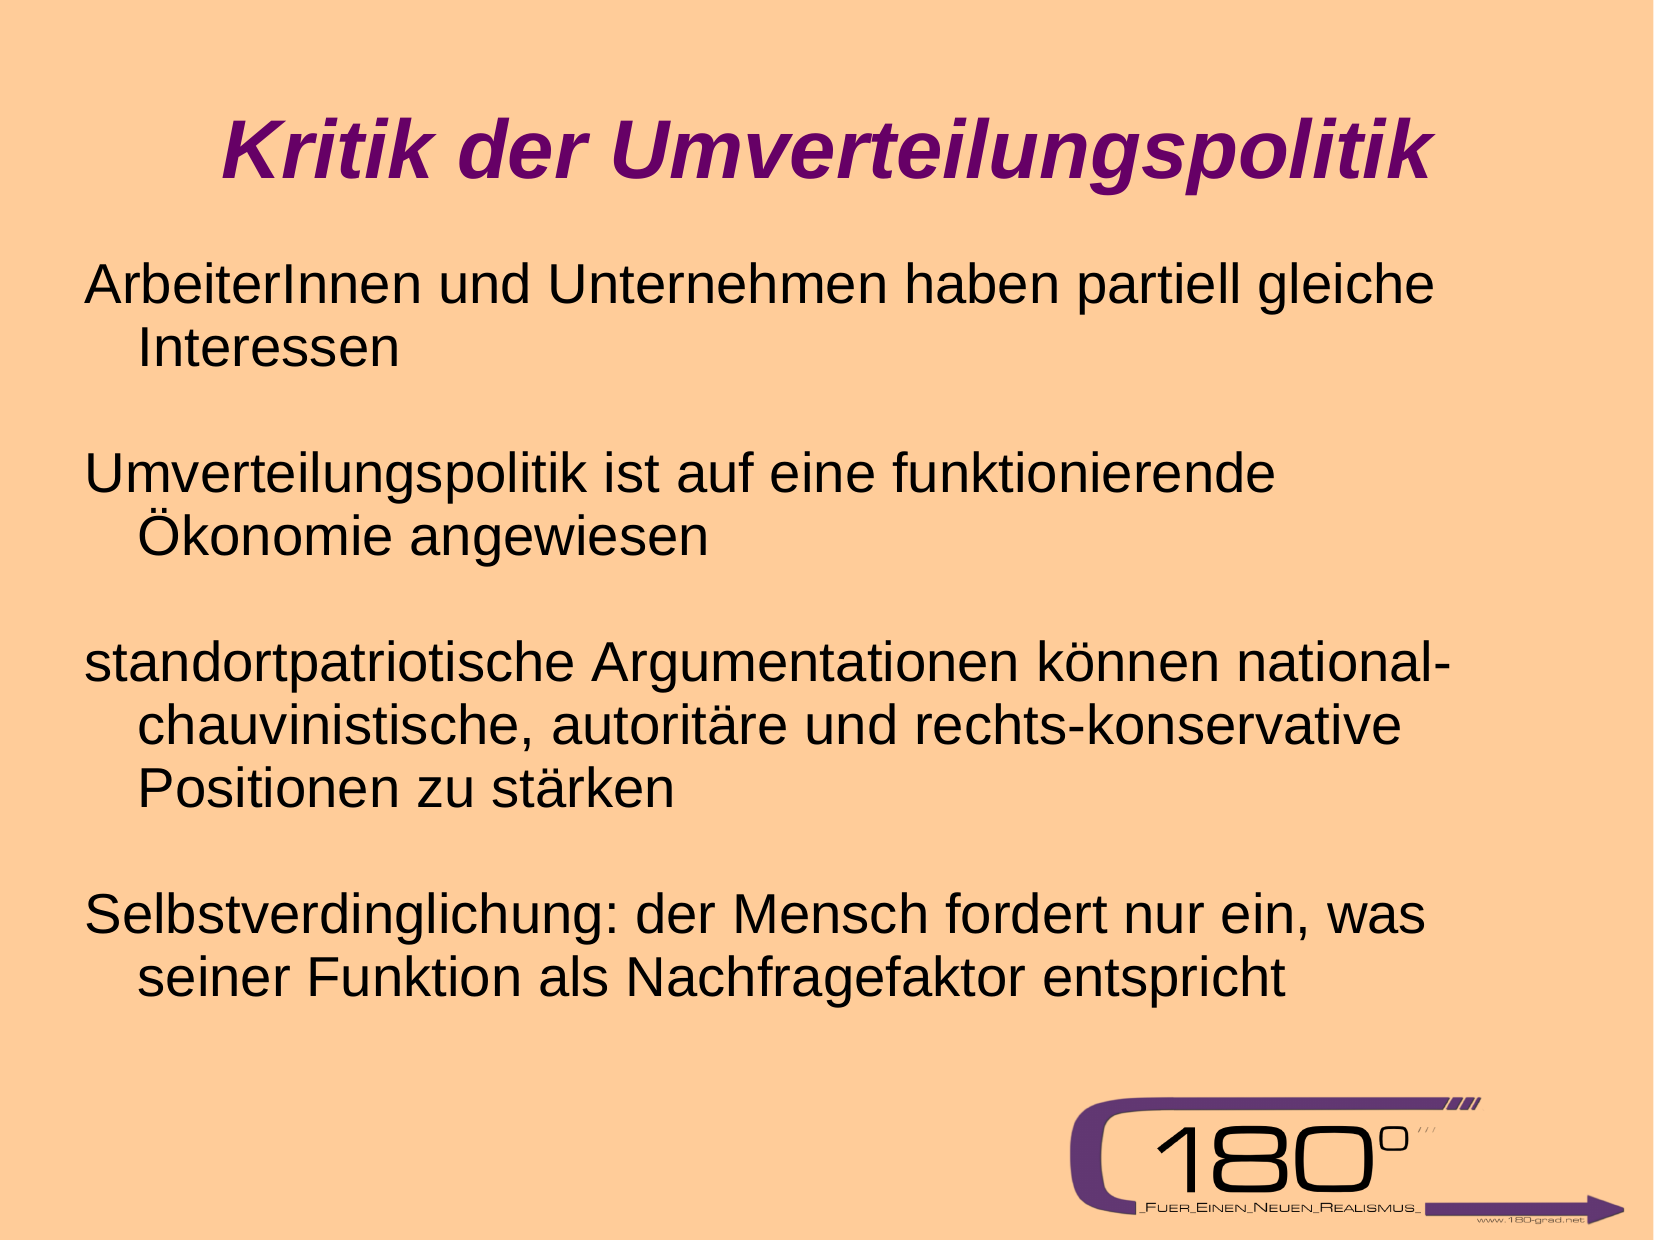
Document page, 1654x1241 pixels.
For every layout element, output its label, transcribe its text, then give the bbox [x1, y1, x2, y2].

title Kritik der Umverteilungspolitik [121, 46, 1534, 254]
list ArbeiterInnen und Unternehmen haben partiell gleiche Interessen Umverteilungspolitik ist auf eine funktionierende Ökonomie angewiesen standortpatriotische Argumentationen können national-chauvinistische, autoritäre und rechts-konservative Positionen zu stärken Selbstverdinglichung: der Mensch fordert nur ein, was seiner Funktion als Nachfragefaktor entspricht [66, 252, 1506, 1093]
picture [1068, 1092, 1625, 1228]
